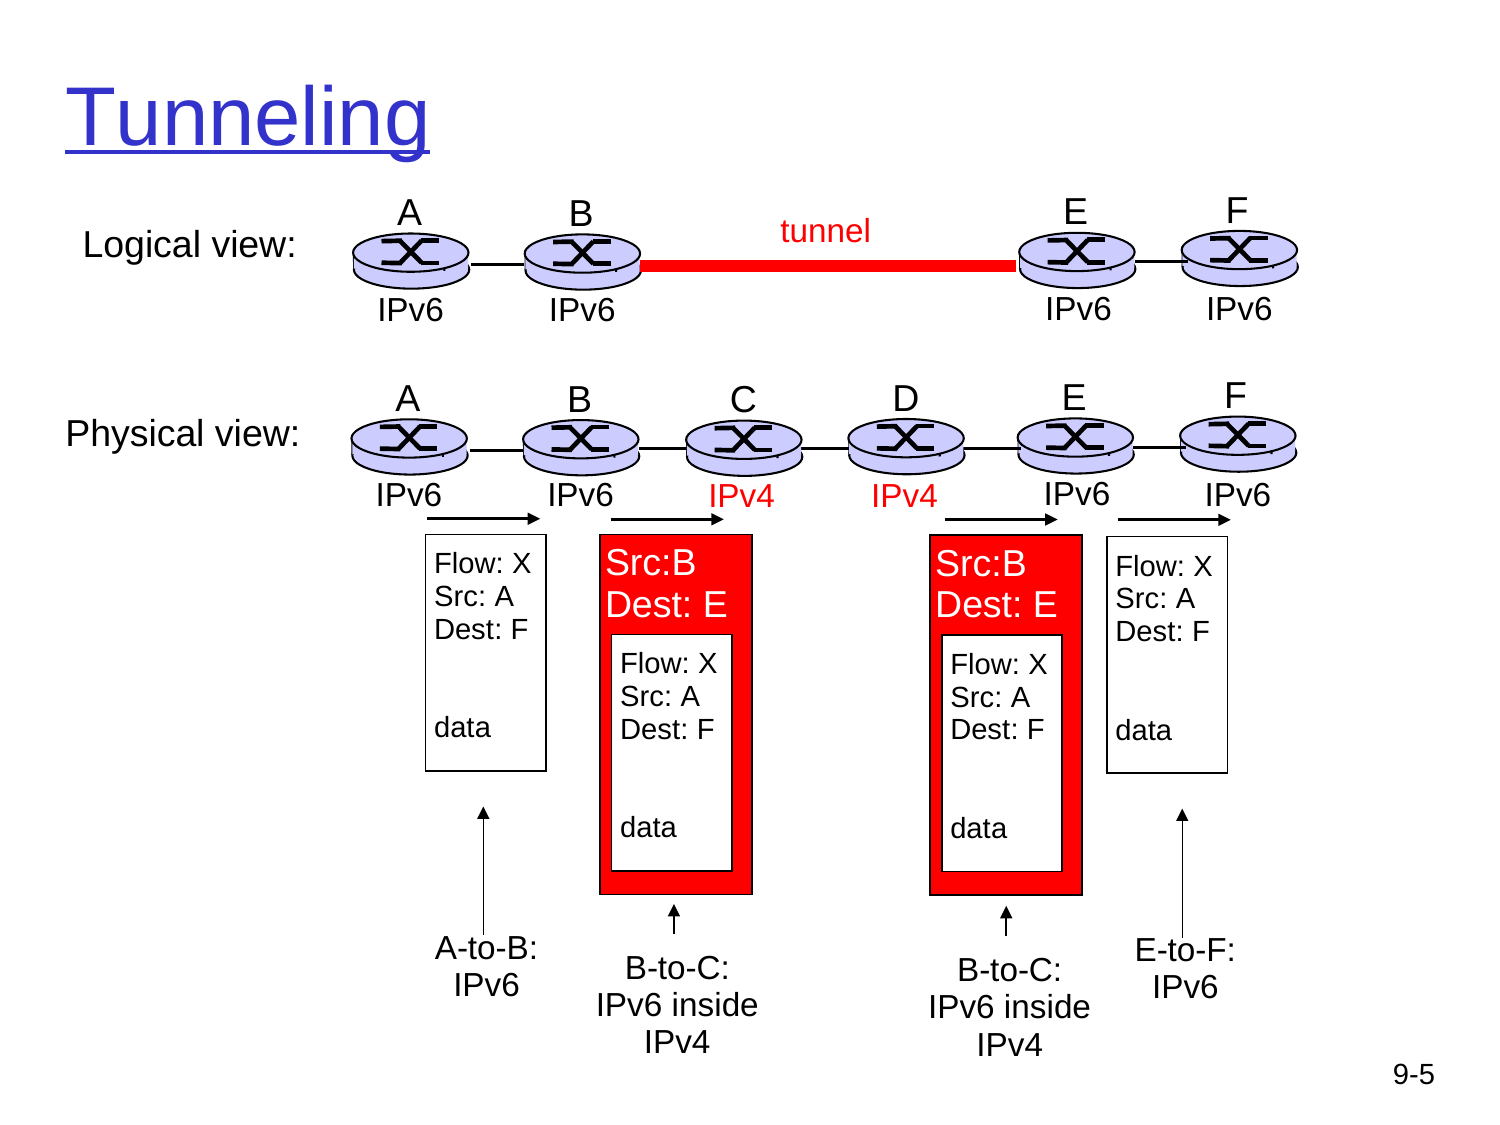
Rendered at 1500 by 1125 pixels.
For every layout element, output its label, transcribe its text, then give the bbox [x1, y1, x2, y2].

text_box [599, 534, 752, 895]
text_box [1072, 241, 1082, 246]
text_box D [877, 369, 935, 427]
text_box [406, 242, 416, 247]
text_box [353, 235, 470, 283]
text_box [576, 429, 585, 434]
text_box [1180, 418, 1297, 468]
text_box tunnel [765, 204, 887, 258]
text_box [1233, 425, 1243, 430]
text_box B-to-C: IPv6 inside IPv4 [913, 944, 1107, 1071]
text_box E [1046, 369, 1102, 427]
text_box [1017, 420, 1134, 467]
text_box [405, 428, 414, 433]
text_box B [552, 370, 607, 429]
text_box Physical view: [50, 404, 316, 463]
text_box Flow: X Src: A Dest: F data [935, 640, 1063, 853]
text_box IPv6 [1191, 282, 1288, 336]
text_box [425, 752, 547, 772]
text_box E-to-F: IPv6 [1119, 924, 1252, 1014]
text_box Flow: X Src: A Dest: F data [605, 639, 733, 852]
text_box [1019, 235, 1136, 282]
text_box [1106, 754, 1228, 774]
text_box E [1048, 183, 1104, 241]
text_box IPv6 [532, 469, 629, 522]
text_box IPv6 [1030, 282, 1127, 335]
text_box [351, 421, 468, 469]
text_box [523, 422, 640, 469]
text_box [686, 423, 803, 469]
text_box A-to-B: IPv6 [420, 922, 554, 1012]
text_box [425, 534, 547, 539]
text_box Logical view: [67, 215, 312, 274]
text_box A [382, 184, 437, 242]
text_box [1234, 239, 1245, 245]
text_box B [553, 184, 609, 243]
title Tunneling [50, 35, 1326, 198]
text_box [578, 243, 587, 248]
text_box B-to-C: IPv6 inside IPv4 [580, 942, 774, 1069]
text_box F [1209, 367, 1263, 425]
text_box F [1210, 181, 1264, 239]
text_box Flow: X Src: A Dest: F data [1100, 541, 1228, 754]
text_box A [380, 369, 436, 428]
text_box C [715, 371, 773, 429]
text_box Src:B Dest: E [590, 533, 744, 634]
text_box IPv6 [1189, 468, 1287, 521]
text_box IPv6 [534, 283, 631, 337]
text_box IPv6 [360, 469, 458, 522]
text_box [930, 535, 1082, 896]
text_box IPv6 [362, 283, 459, 336]
text_box [901, 427, 911, 433]
text_box [739, 429, 749, 434]
text_box [1181, 232, 1298, 282]
text_box [1106, 536, 1228, 541]
text_box [848, 421, 965, 470]
text_box IPv4 [856, 470, 953, 523]
text_box IPv4 [693, 469, 790, 523]
text_box [1071, 427, 1080, 432]
text_box [524, 236, 1015, 283]
text_box Flow: X Src: A Dest: F data [419, 539, 547, 752]
text_box Src:B Dest: E [920, 534, 1074, 634]
text_box IPv6 [1028, 467, 1126, 521]
